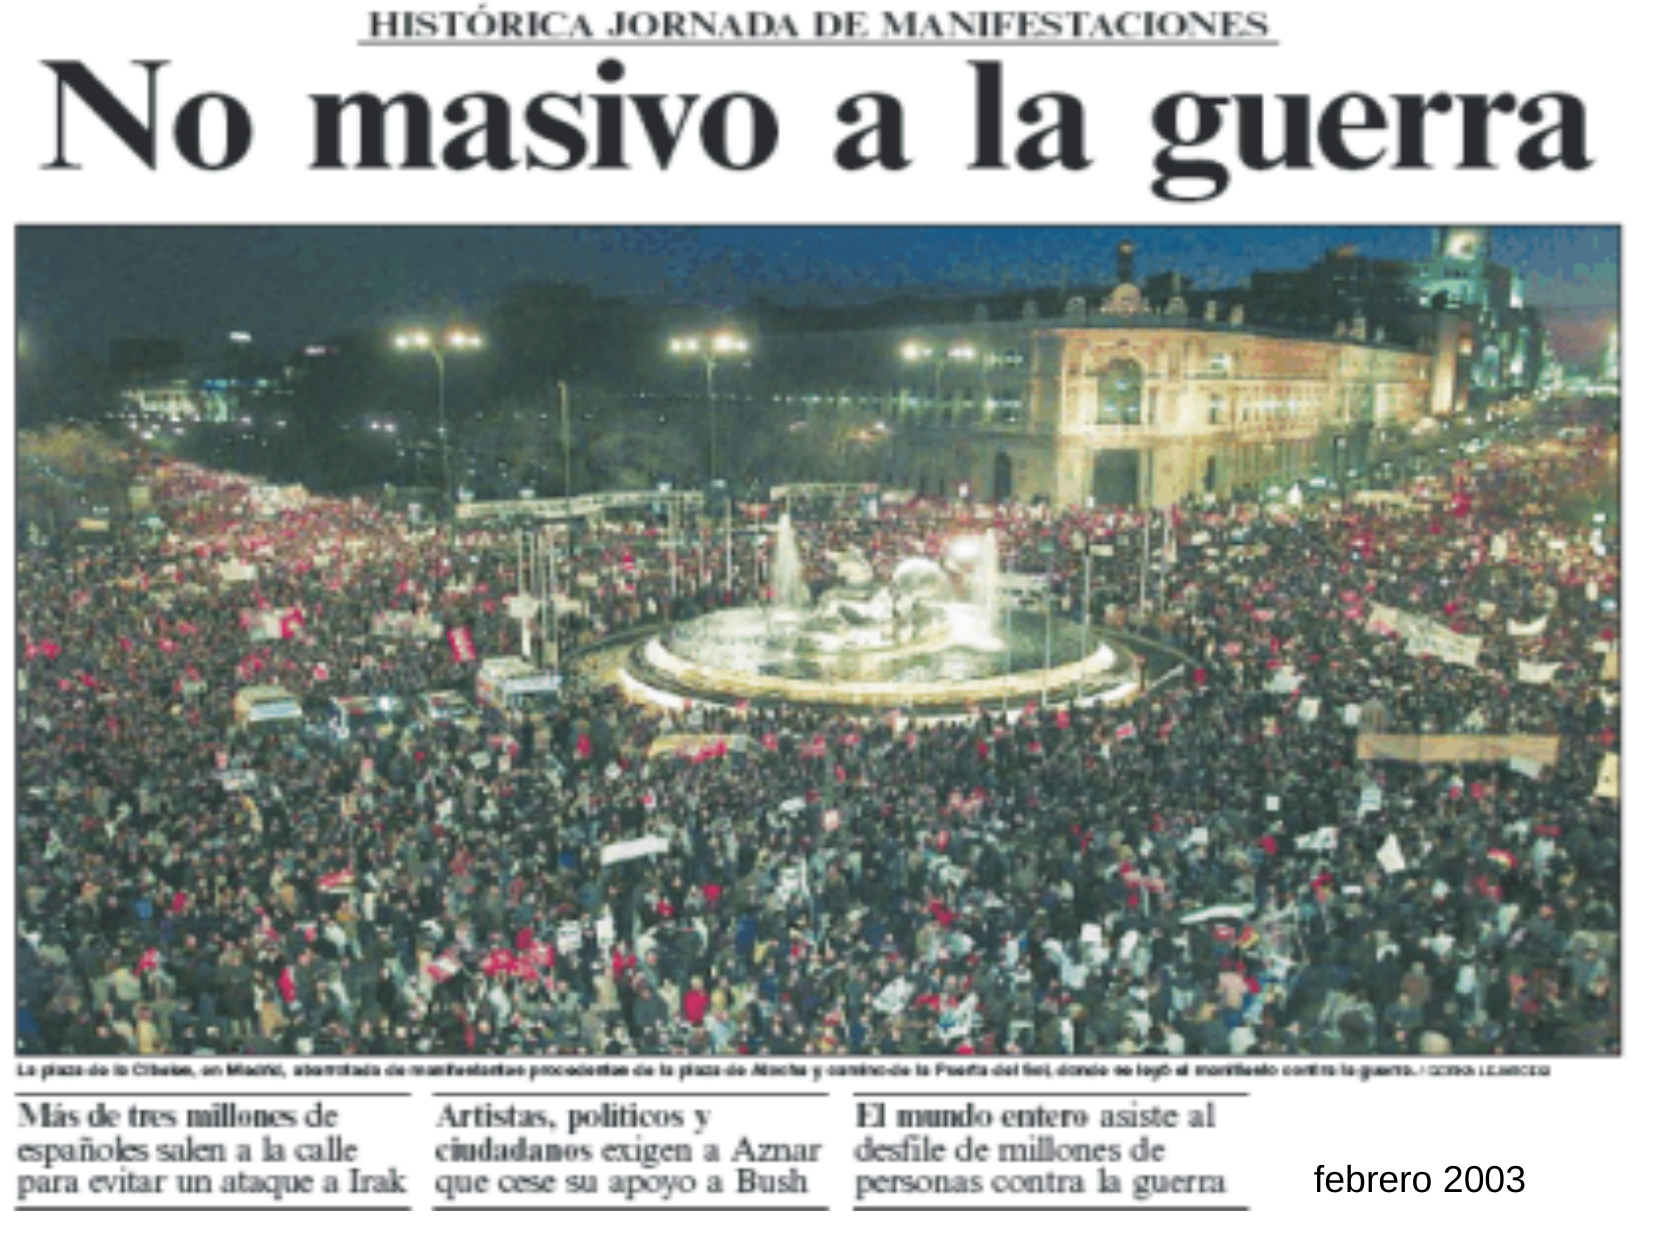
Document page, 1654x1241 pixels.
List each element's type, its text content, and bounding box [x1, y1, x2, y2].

text_box febrero 2003 [1299, 1151, 1595, 1209]
picture [0, 0, 1654, 1211]
